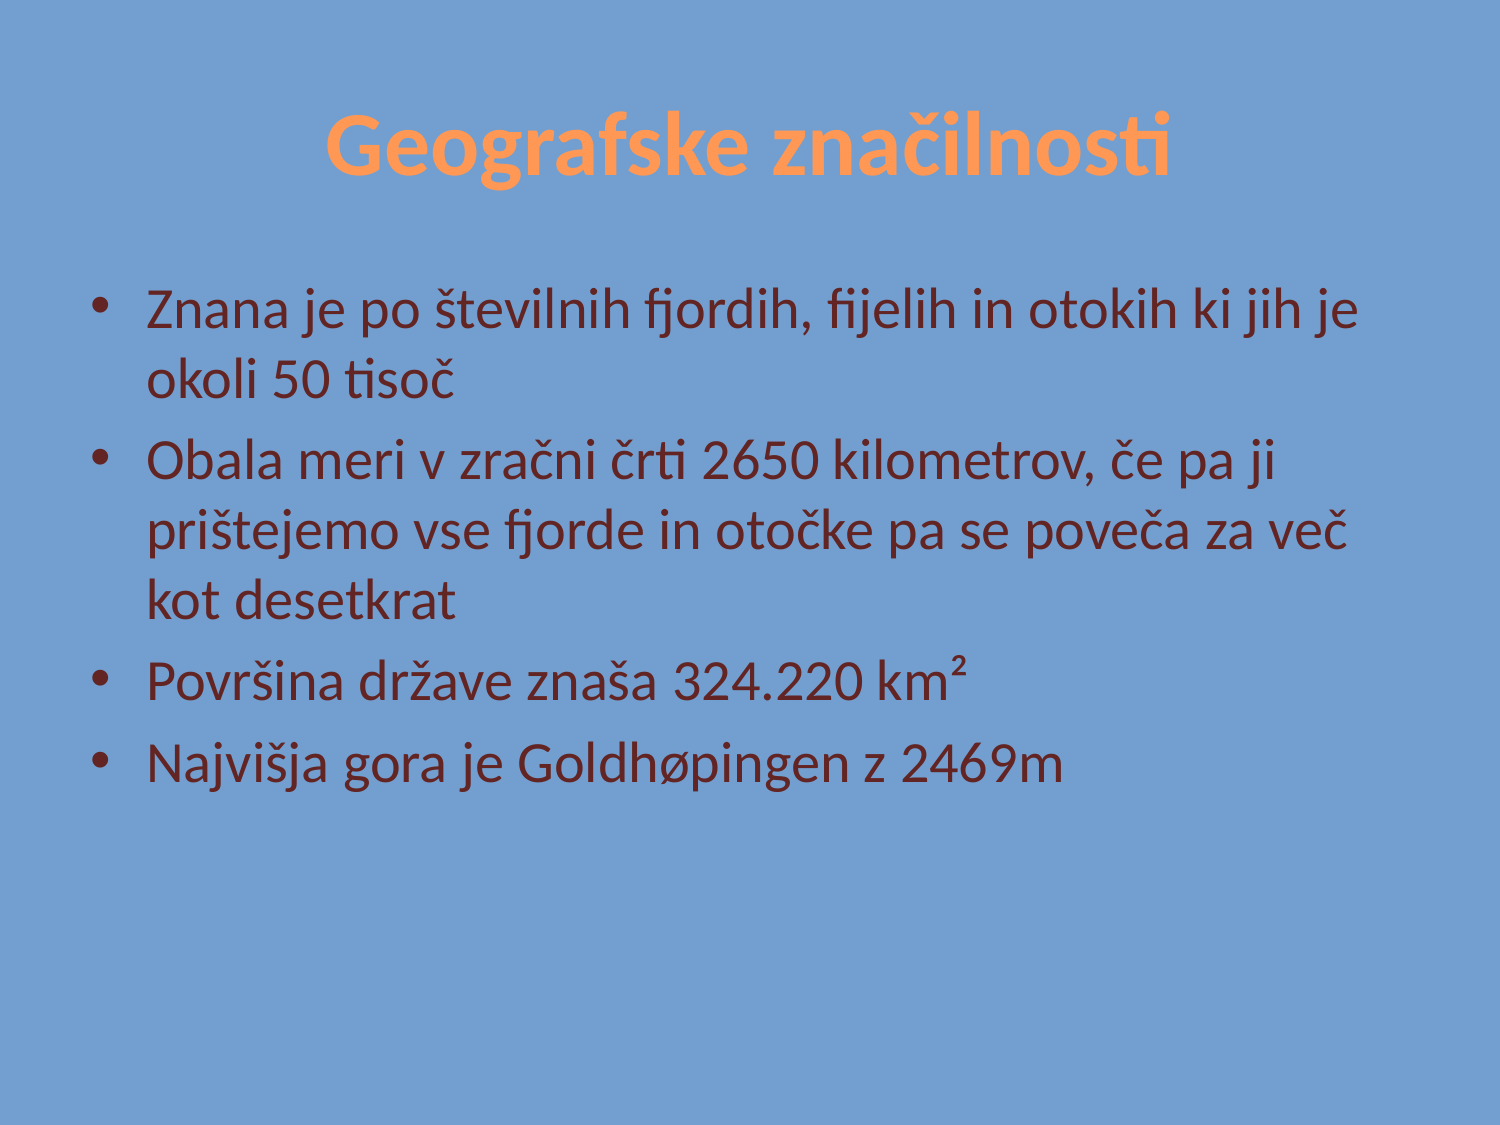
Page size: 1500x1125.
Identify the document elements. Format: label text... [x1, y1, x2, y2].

title Geografske značilnosti [75, 45, 1425, 233]
list Znana je po številnih fjordih, fijelih in otokih ki jih je okoli 50 tisoč Obala meri v zračni črti 2650 kilometrov, če pa ji prištejemo vse fjorde in otočke pa se poveča za več kot desetkrat Površina države znaša 324.220 km² Najvišja gora je Goldhøpingen z 2469m [75, 262, 1425, 1005]
